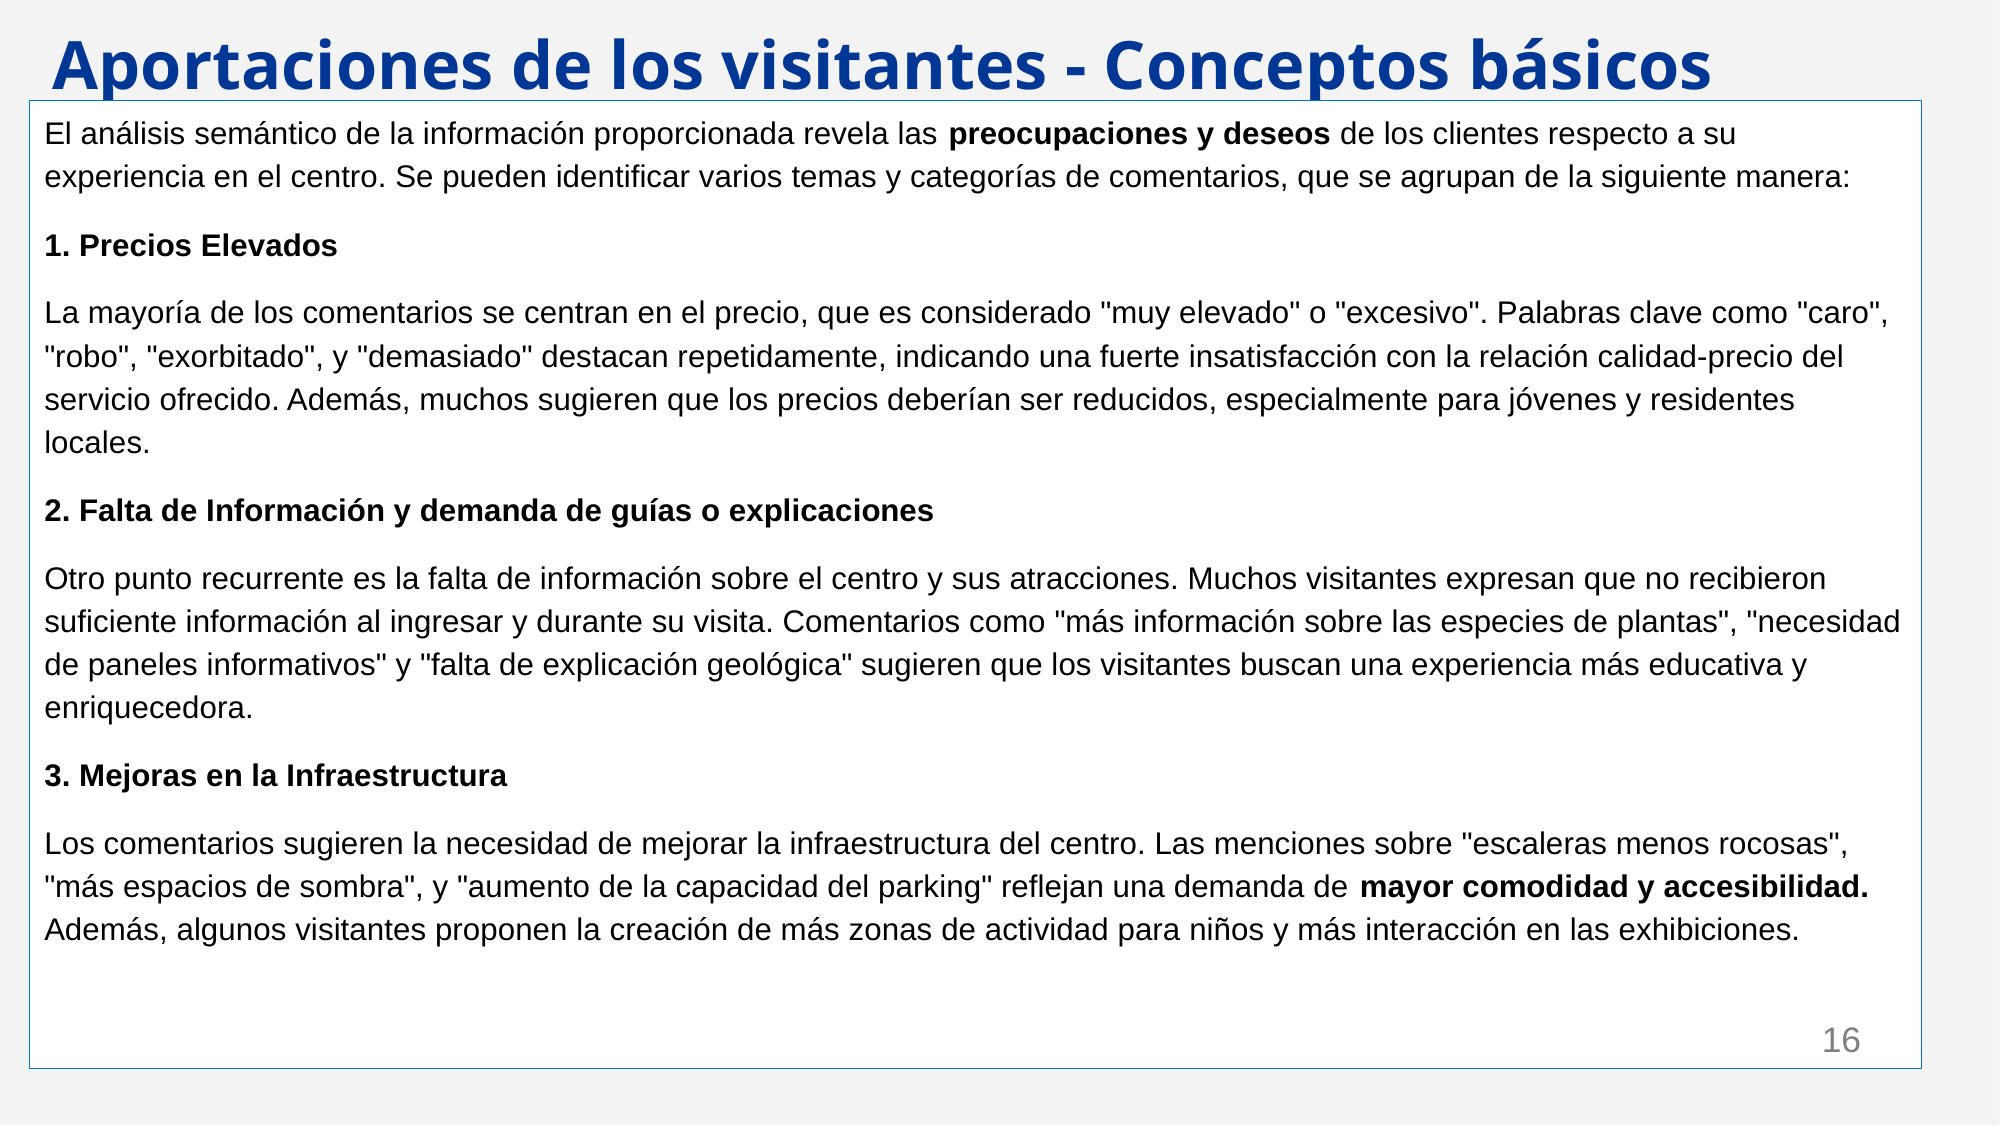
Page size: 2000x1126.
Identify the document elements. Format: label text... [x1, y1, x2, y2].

text_box Aportaciones de los visitantes - Conceptos básicos [52, 0, 1945, 126]
text_box El análisis semántico de la información proporcionada revela las preocupaciones y deseos de los clientes respecto a su experiencia en el centro. Se pueden identificar varios temas y categorías de comentarios, que se agrupan de la siguiente manera: 1. Precios Elevados La mayoría de los comentarios se centran en el precio, que es considerado "muy elevado" o "excesivo". Palabras clave como "caro", "robo", "exorbitado", y "demasiado" destacan repetidamente, indicando una fuerte insatisfacción con la relación calidad-precio del servicio ofrecido. Además, muchos sugieren que los precios deberían ser reducidos, especialmente para jóvenes y residentes locales. 2. Falta de Información y demanda de guías o explicaciones Otro punto recurrente es la falta de información sobre el centro y sus atracciones. Muchos visitantes expresan que no recibieron suficiente información al ingresar y durante su visita. Comentarios como "más información sobre las especies de plantas", "necesidad de paneles informativos" y "falta de explicación geológica" sugieren que los visitantes buscan una experiencia más educativa y enriquecedora. 3. Mejoras en la Infraestructura Los comentarios sugieren la necesidad de mejorar la infraestructura del centro. Las menciones sobre "escaleras menos rocosas", "más espacios de sombra", y "aumento de la capacidad del parking" reflejan una demanda de mayor comodidad y accesibilidad. Además, algunos visitantes proponen la creación de más zonas de actividad para niños y más interacción en las exhibiciones. [29, 100, 1922, 1069]
slide_number <number> [1412, 1008, 1880, 1069]
